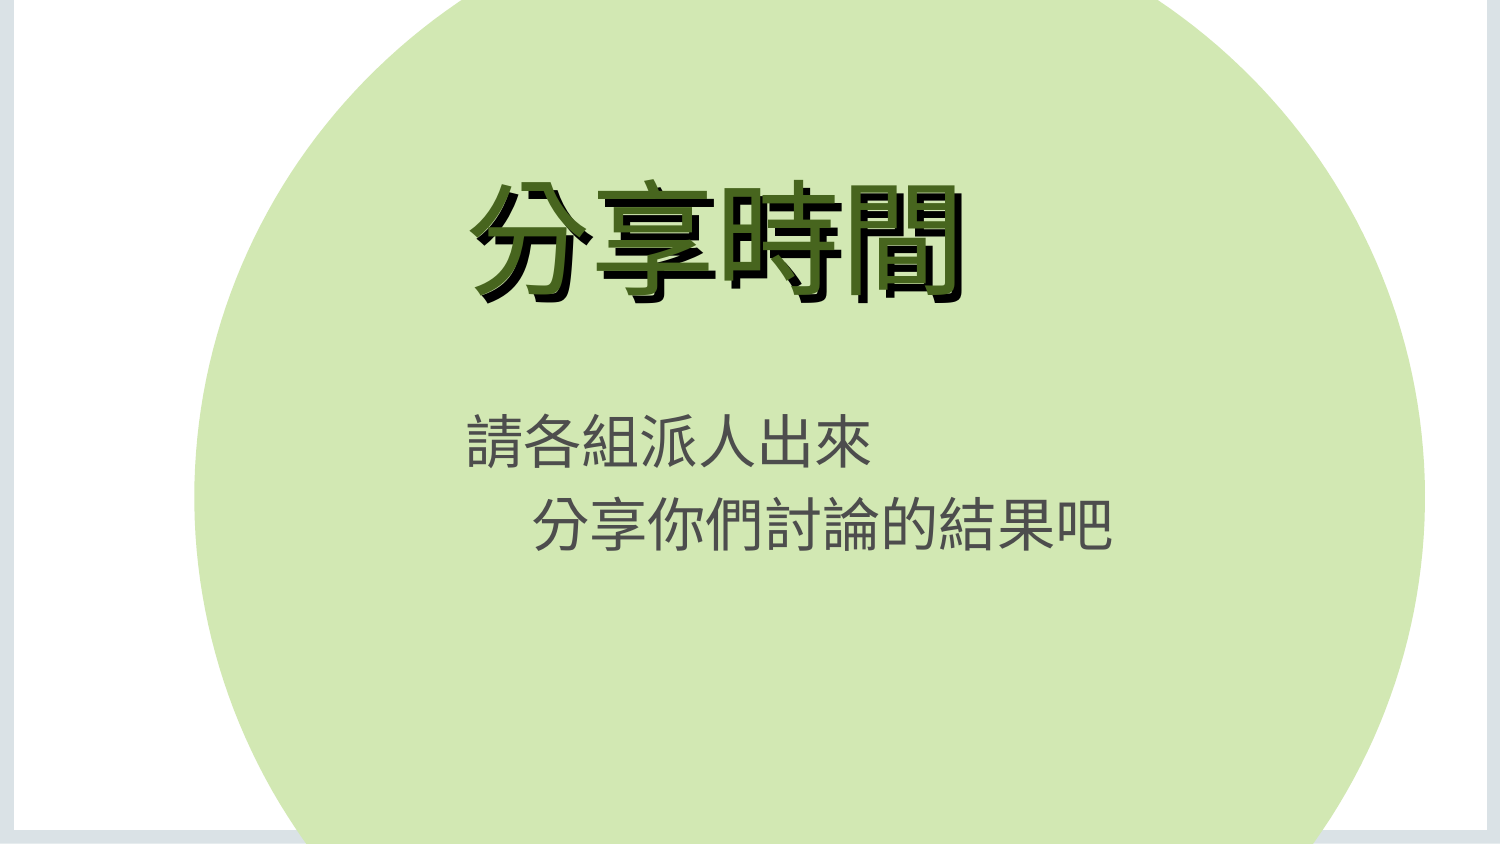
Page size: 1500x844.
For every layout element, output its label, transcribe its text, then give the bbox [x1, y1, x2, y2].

text_box 分享時間 [450, 145, 1202, 265]
text_box [14, 0, 1487, 844]
text_box 請各組派人出來 分享你們討論的結果吧 [450, 398, 1239, 566]
